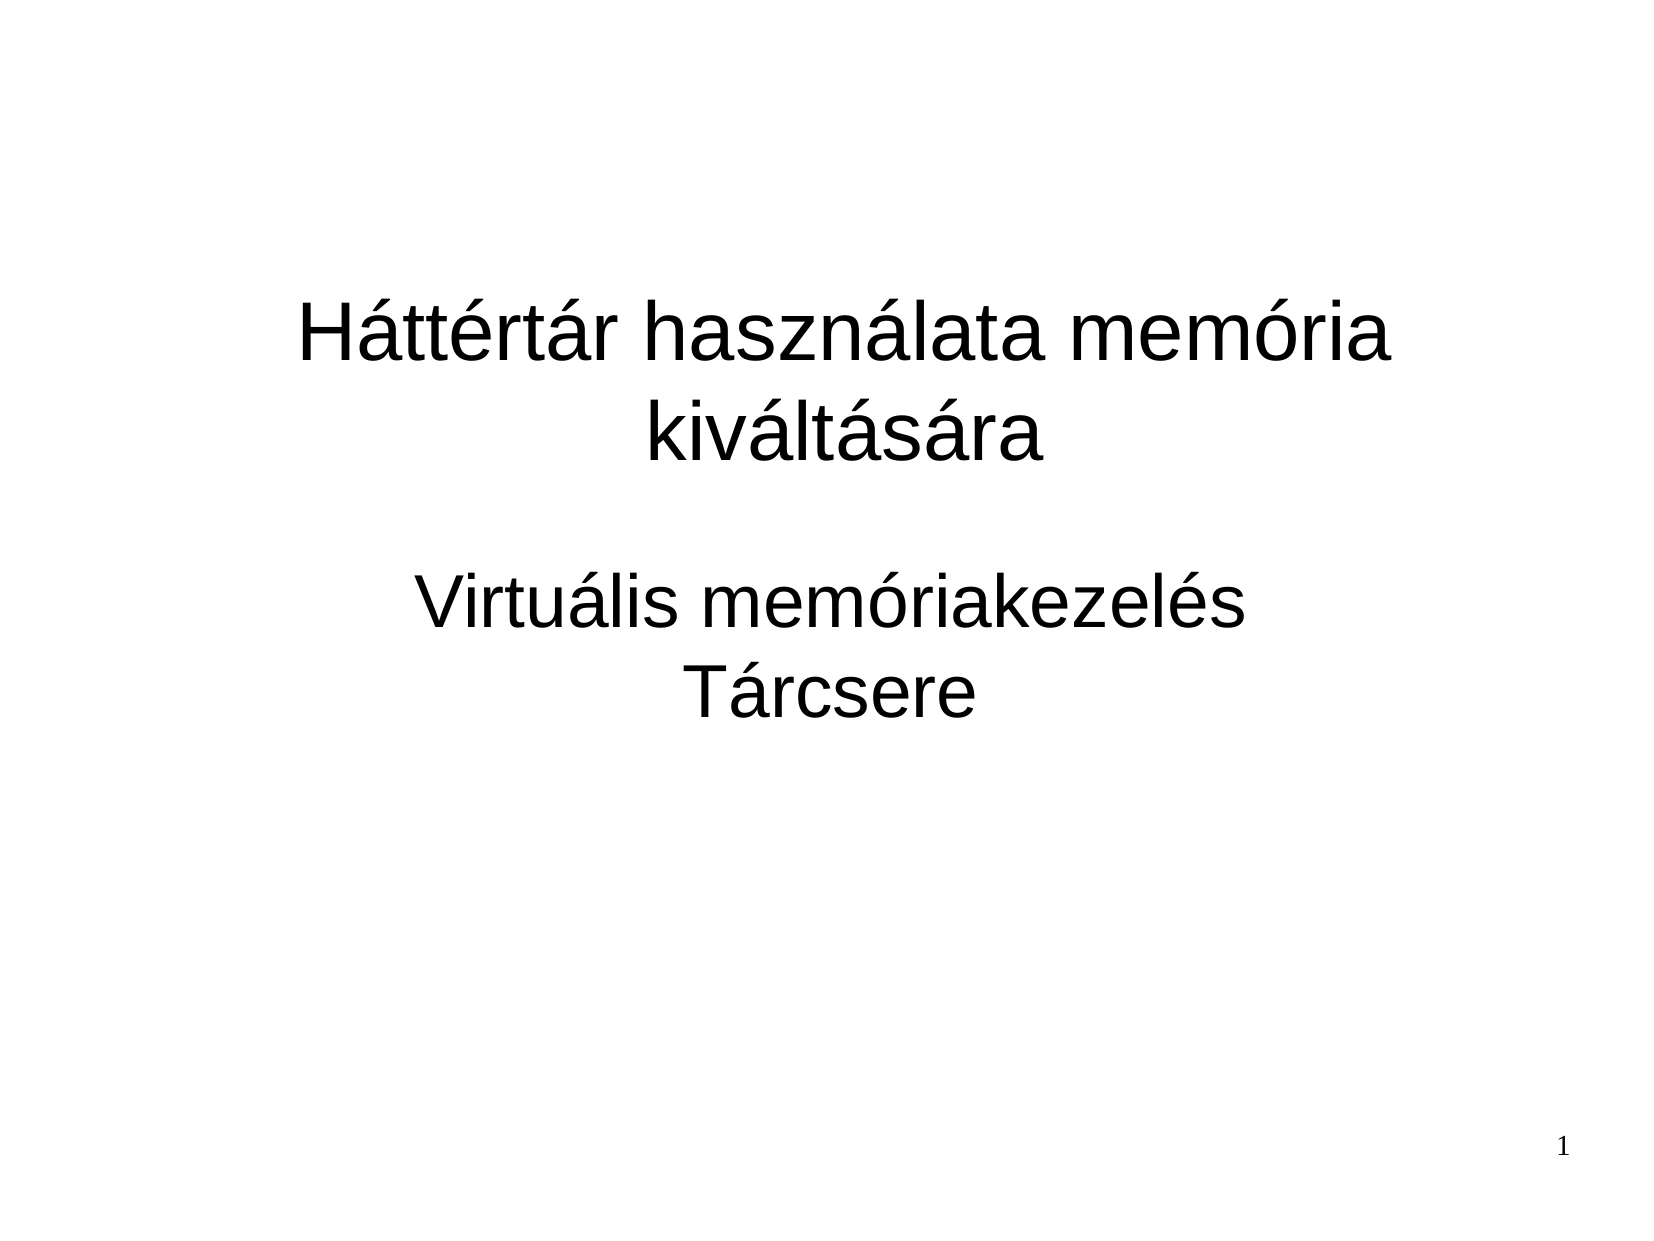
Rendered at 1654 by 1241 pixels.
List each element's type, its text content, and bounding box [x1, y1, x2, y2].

title Háttértár használata memória kiváltására [124, 274, 1530, 481]
subtitle Virtuális memóriakezelés Tárcsere [177, 545, 1335, 863]
